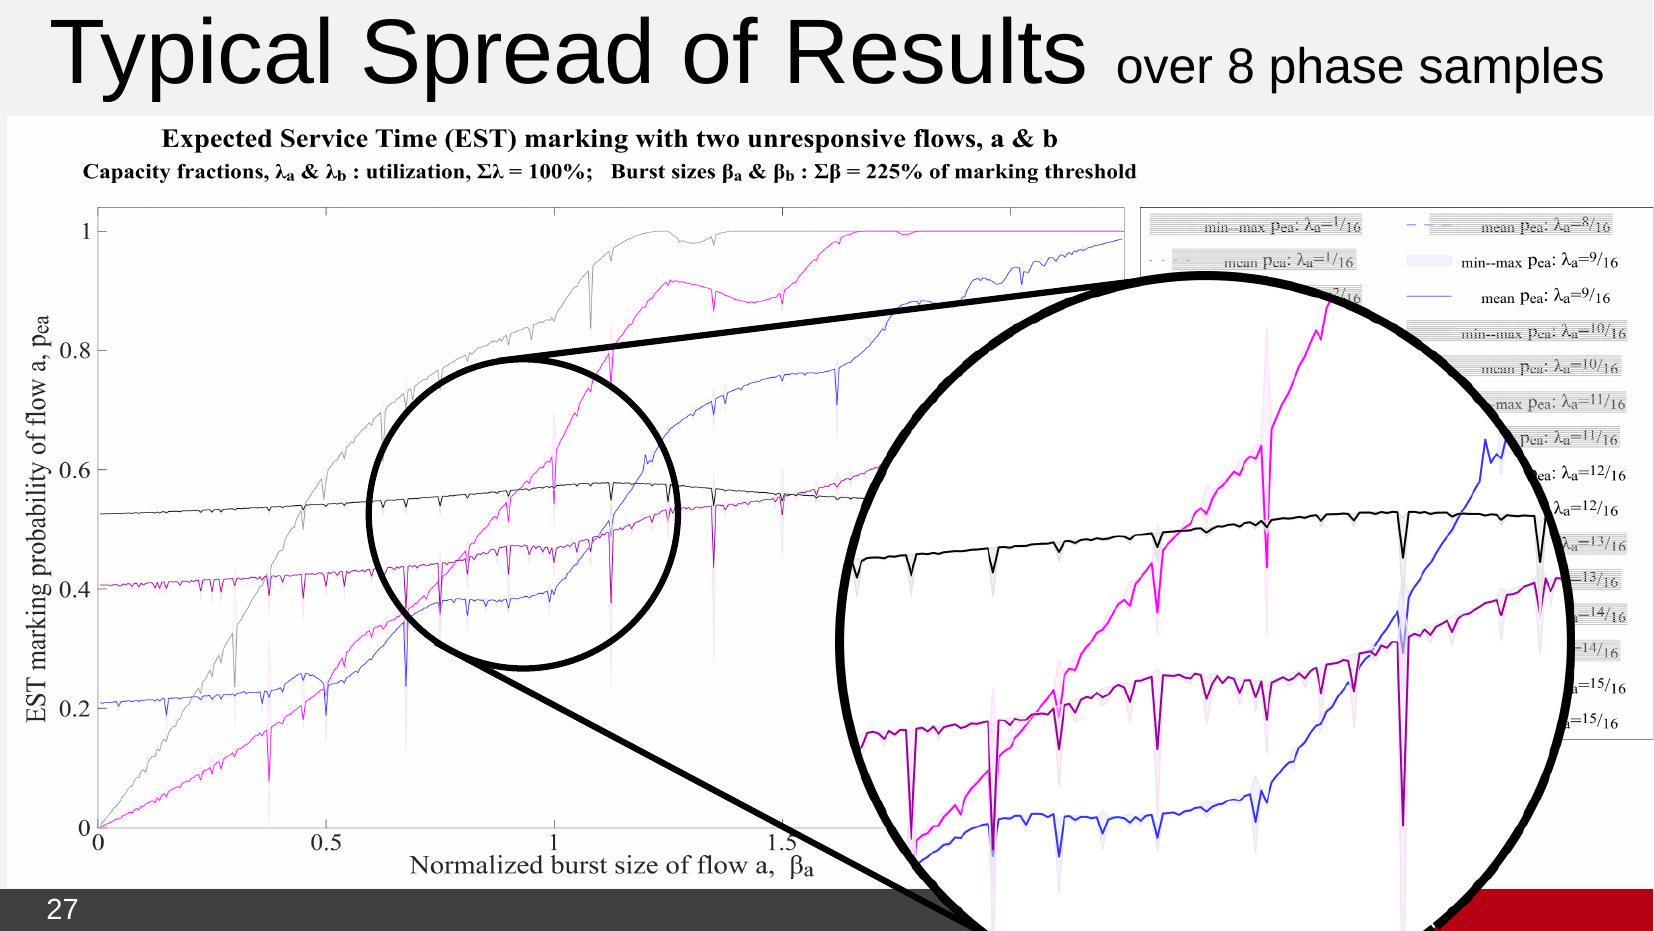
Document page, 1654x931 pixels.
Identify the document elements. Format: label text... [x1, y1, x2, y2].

picture [7, 116, 1654, 931]
title Typical Spread of Results over 8 phase samples [17, 0, 1637, 116]
picture [372, 363, 674, 665]
